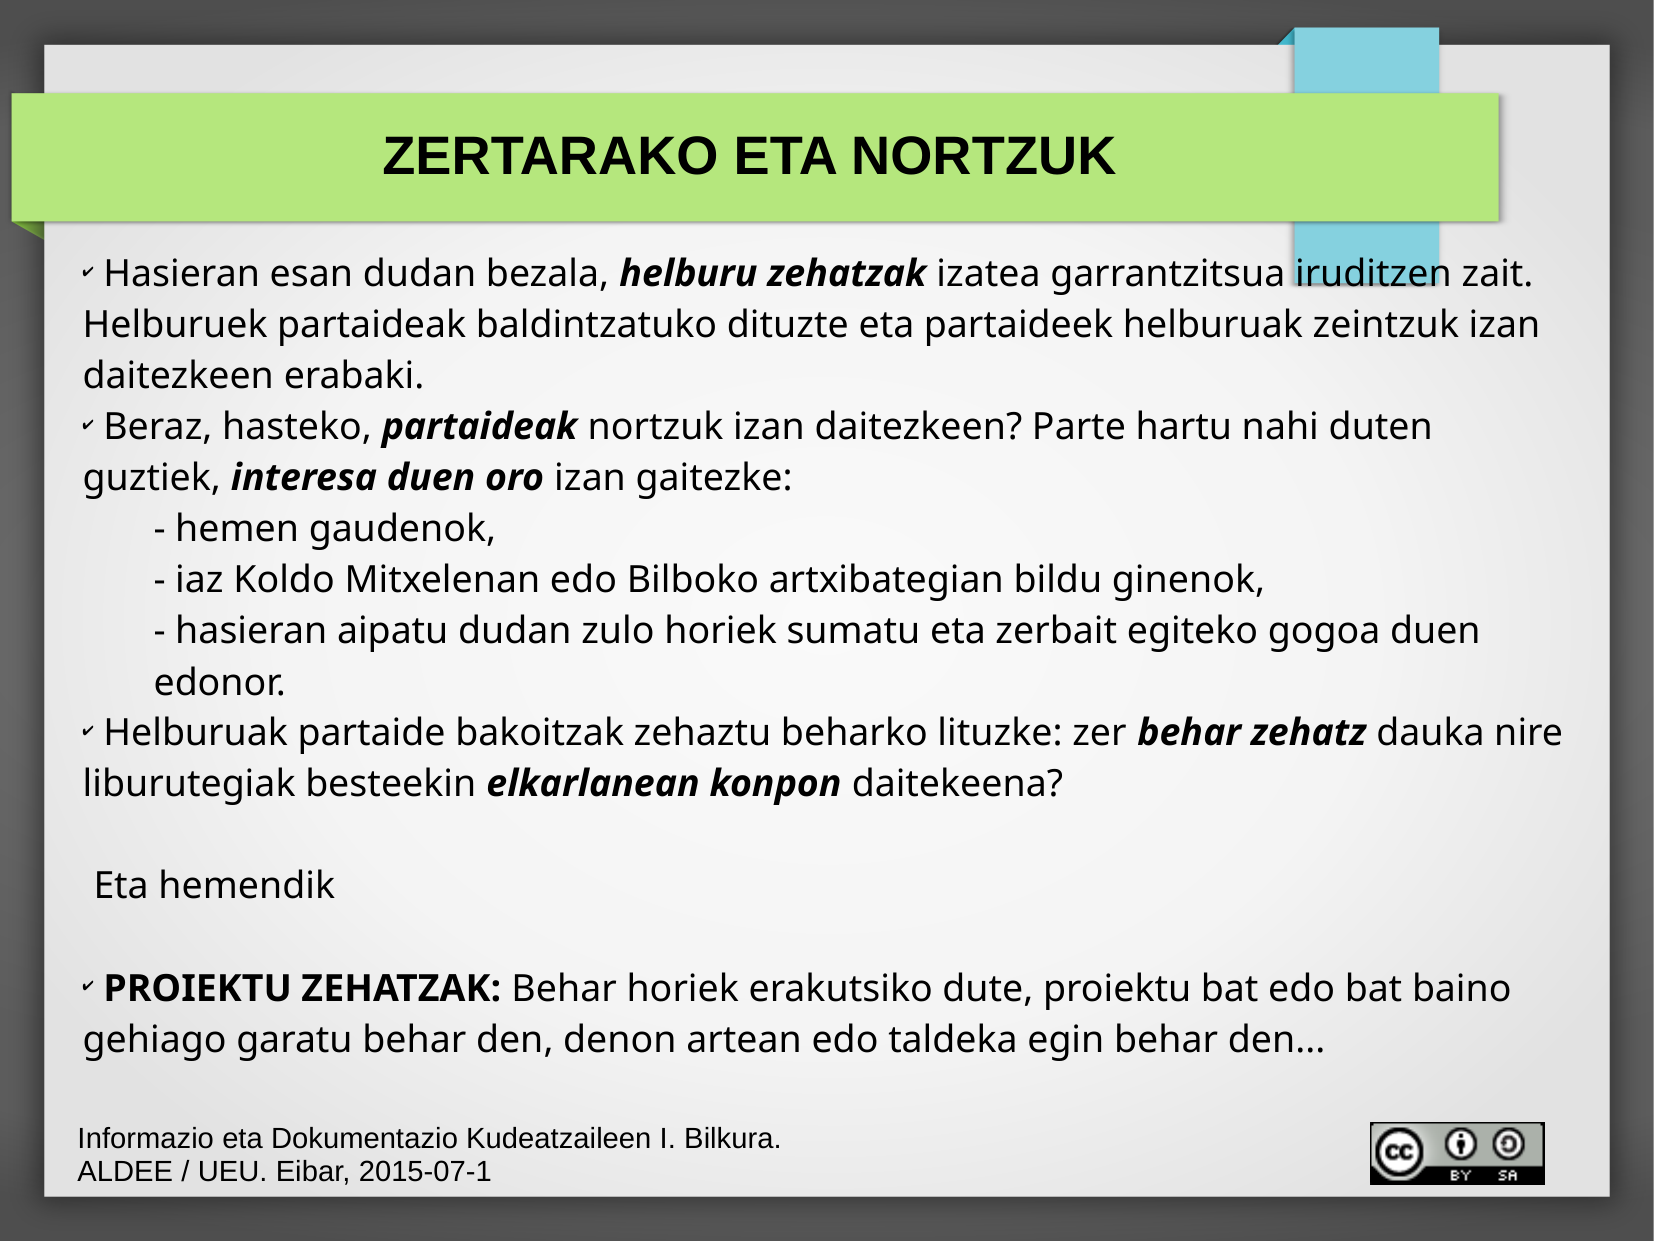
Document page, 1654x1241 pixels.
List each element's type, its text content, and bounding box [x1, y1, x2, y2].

text_box ZERTARAKO ETA NORTZUK [23, 118, 1477, 194]
picture [0, 0, 1654, 1241]
subtitle Hasieran esan dudan bezala, helburu zehatzak izatea garrantzitsua iruditzen zait. Helburuek partaideak baldintzatuko dituzte eta partaideek helburuak zeintzuk izan daitezkeen erabaki. Beraz, hasteko, partaideak nortzuk izan daitezkeen? Parte hartu nahi duten guztiek, interesa duen oro izan gaitezke: - hemen gaudenok, - iaz Koldo Mitxelenan edo Bilboko artxibategian bildu ginenok, - hasieran aipatu dudan zulo horiek sumatu eta zerbait egiteko gogoa duen edonor. Helburuak partaide bakoitzak zehaztu beharko lituzke: zer behar zehatz dauka nire liburutegiak besteekin elkarlanean konpon daitekeena? Eta hemendik PROIEKTU ZEHATZAK: Behar horiek erakutsiko dute, proiektu bat edo bat baino gehiago garatu behar den, denon artean edo taldeka egin behar den... [82, 292, 1571, 1017]
text_box Informazio eta Dokumentazio Kudeatzaileen I. Bilkura. ALDEE / UEU. Eibar, 2015-07-1 [62, 1068, 1581, 1221]
